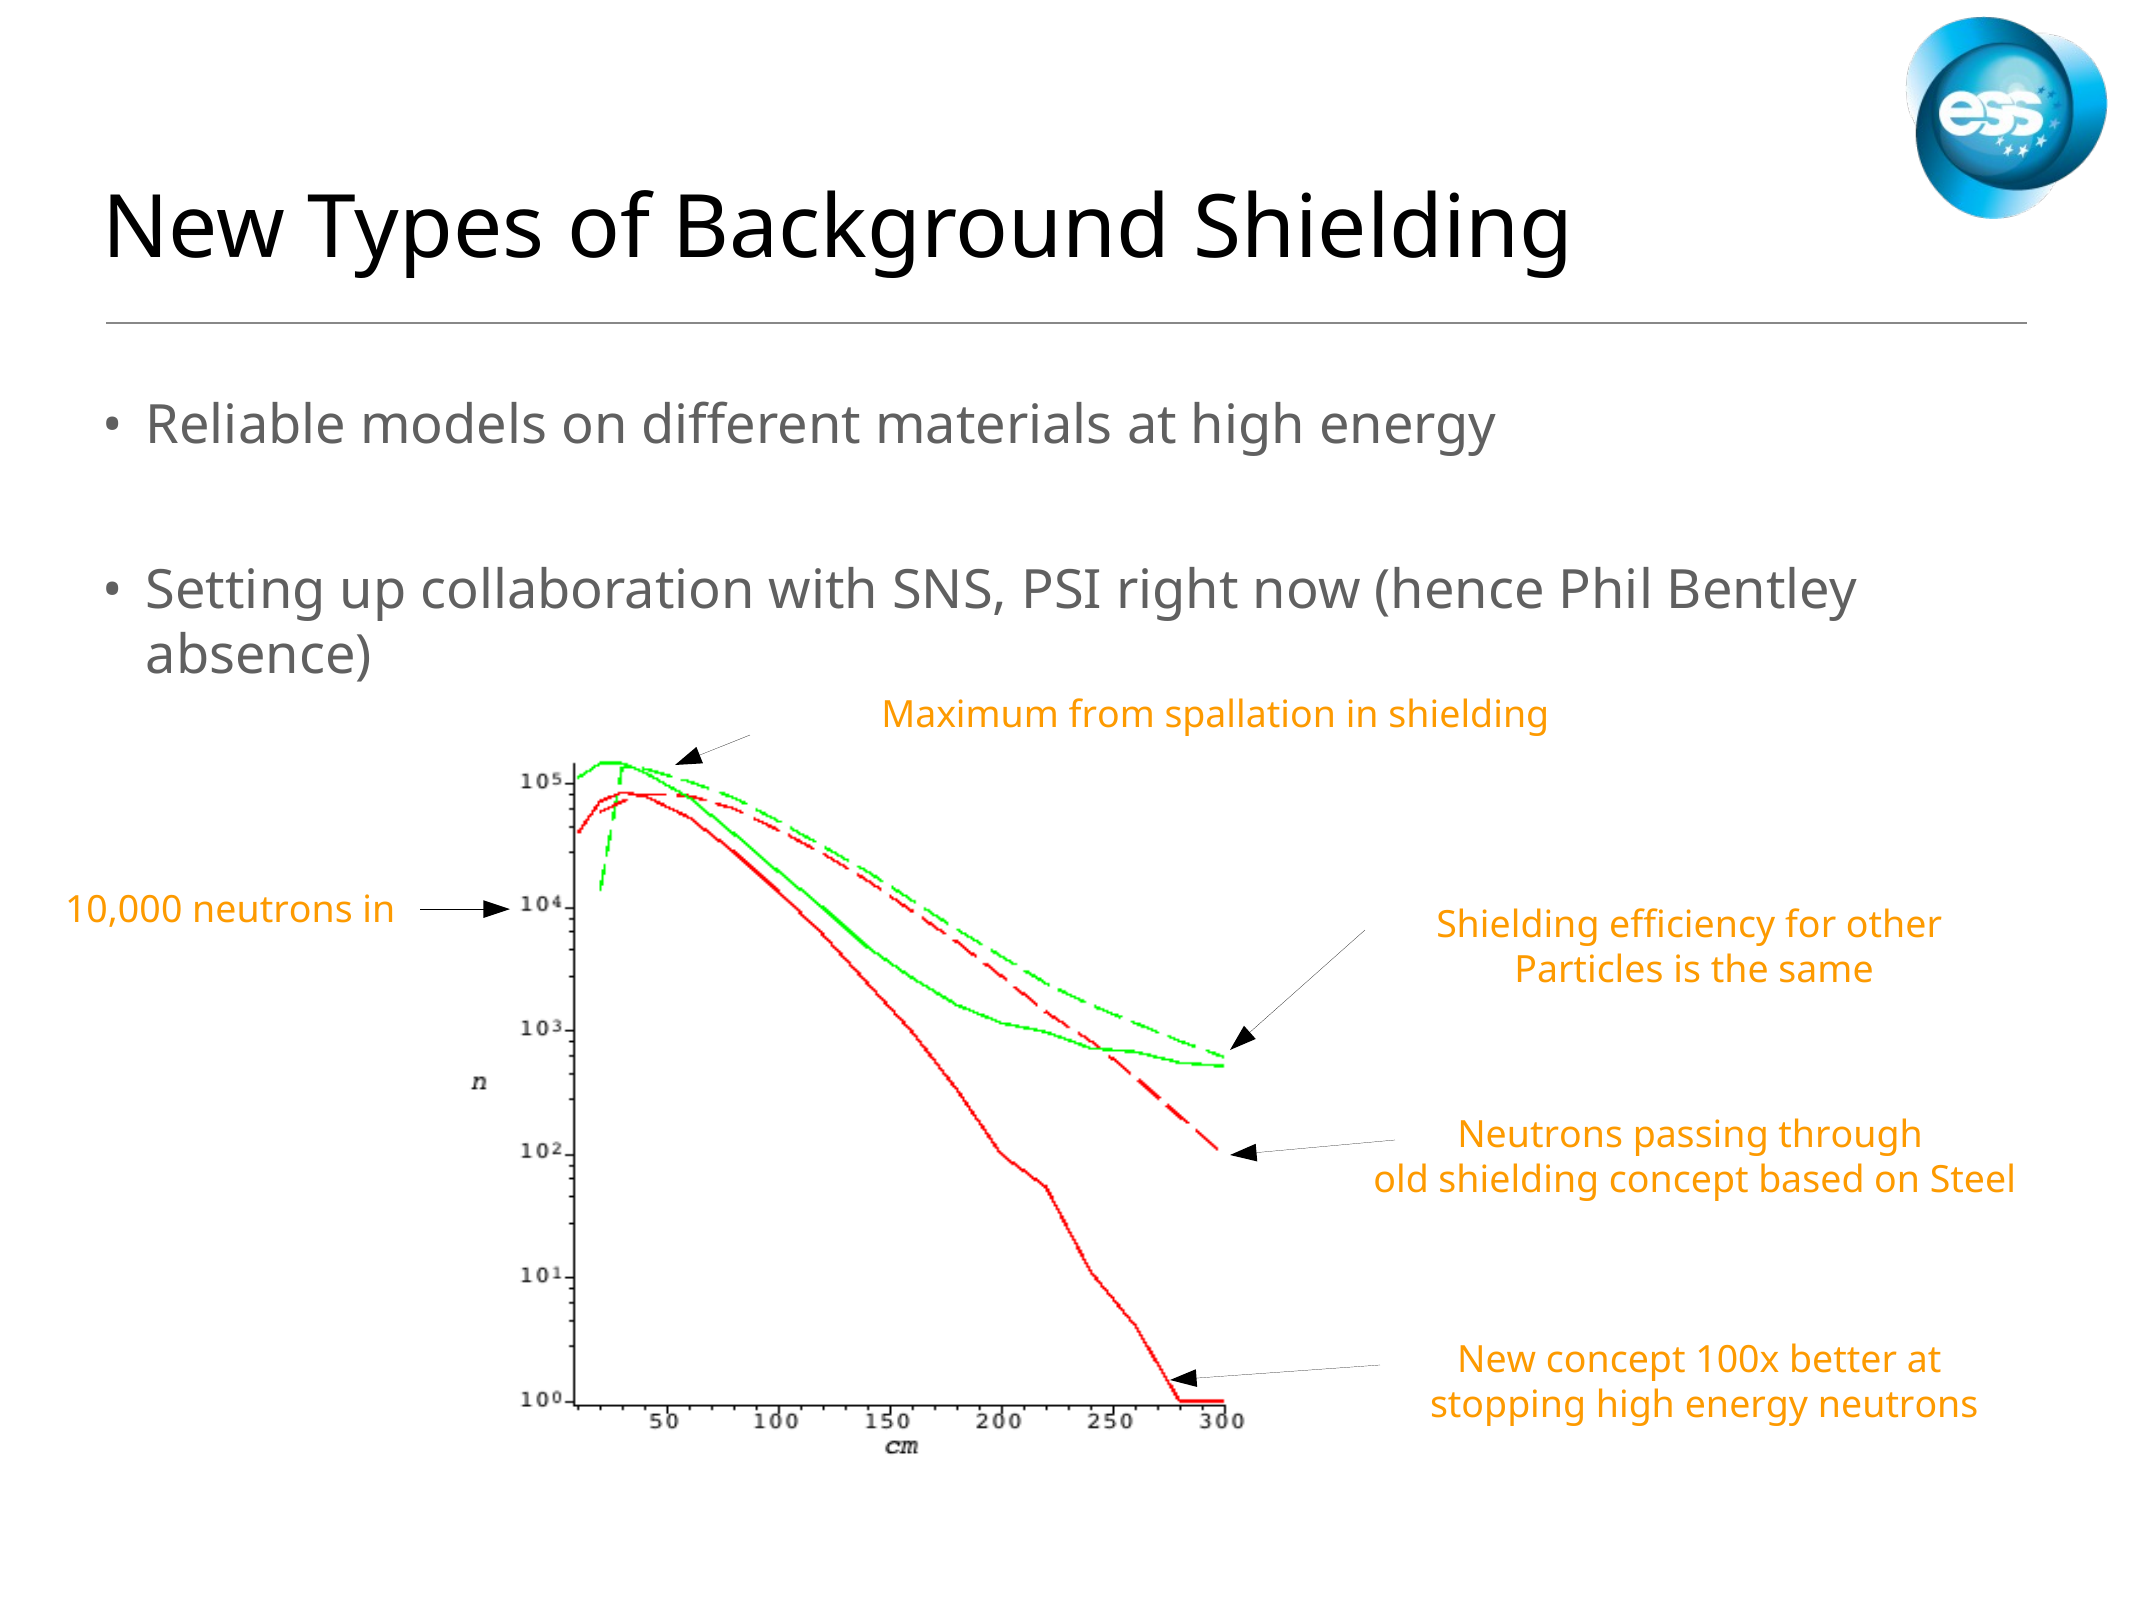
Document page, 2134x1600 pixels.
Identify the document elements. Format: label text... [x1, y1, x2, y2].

picture [1905, 16, 2108, 219]
picture [2040, 67, 2052, 130]
text_box Neutrons passing through old shielding concept based on Steel [1373, 1109, 2017, 1201]
list Reliable models on different materials at high energy Setting up collaboration with SNS, PSI right now (hence Phil Bentley absence) [93, 381, 2040, 1459]
picture [2040, 135, 2046, 147]
picture [698, 749, 712, 754]
text_box Shielding efficiency for other Particles is the same [1436, 899, 1953, 990]
picture [2049, 119, 2060, 129]
text_box New concept 100x better at stopping high energy neutrons [1420, 1334, 1979, 1425]
picture [450, 749, 1261, 1471]
text_box 10,000 neutrons in [65, 884, 396, 930]
picture [2054, 70, 2061, 81]
title New Types of Background Shielding [93, 54, 2040, 284]
text_box Maximum from spallation in shielding [881, 689, 1551, 735]
